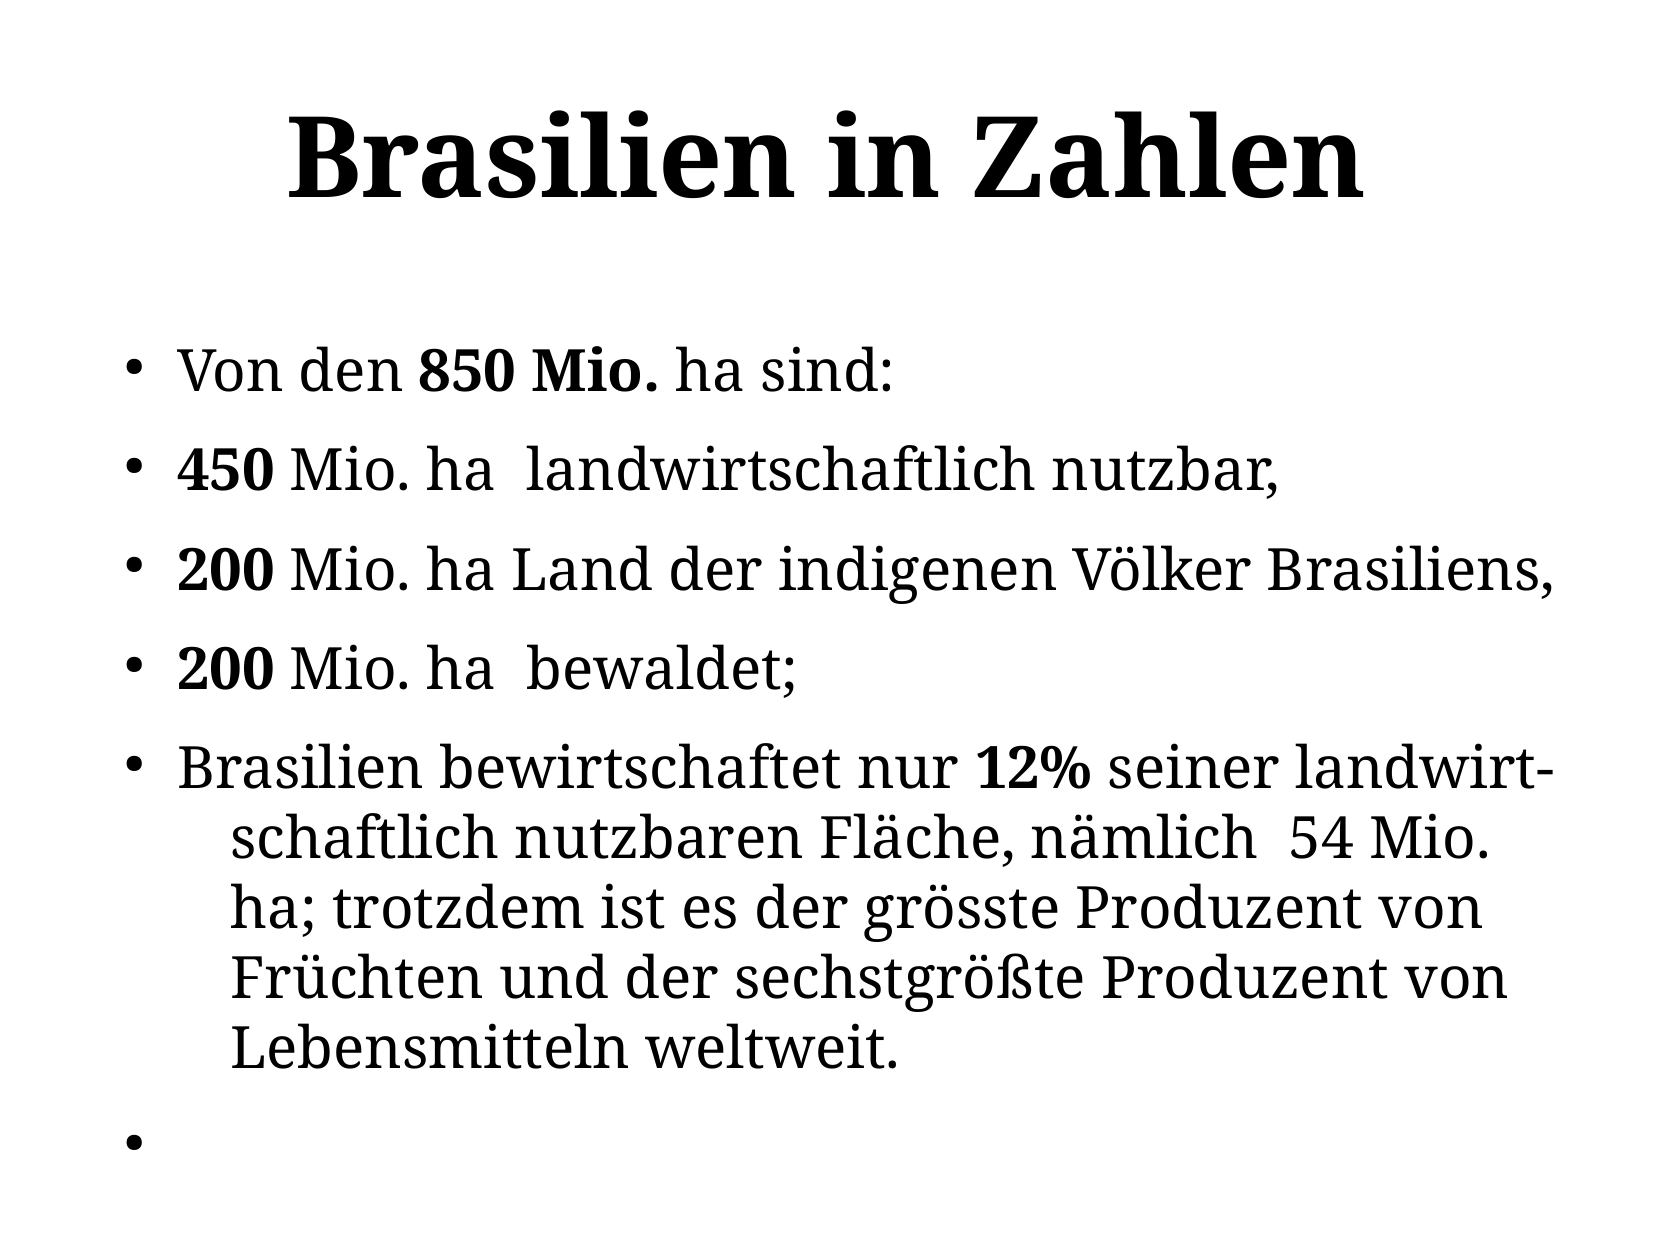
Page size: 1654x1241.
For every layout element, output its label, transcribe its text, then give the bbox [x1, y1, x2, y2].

list Von den 850 Mio. ha sind: 450 Mio. ha landwirtschaftlich nutzbar, 200 Mio. ha Land der indigenen Völker Brasiliens, 200 Mio. ha bewaldet; Brasilien bewirtschaftet nur 12% seiner landwirt-schaftlich nutzbaren Fläche, nämlich 54 Mio. ha; trotzdem ist es der grösste Produzent von Früchten und der sechstgrößte Produzent von Lebensmitteln weltweit. [88, 333, 1577, 1188]
title Brasilien in Zahlen [82, 84, 1571, 222]
